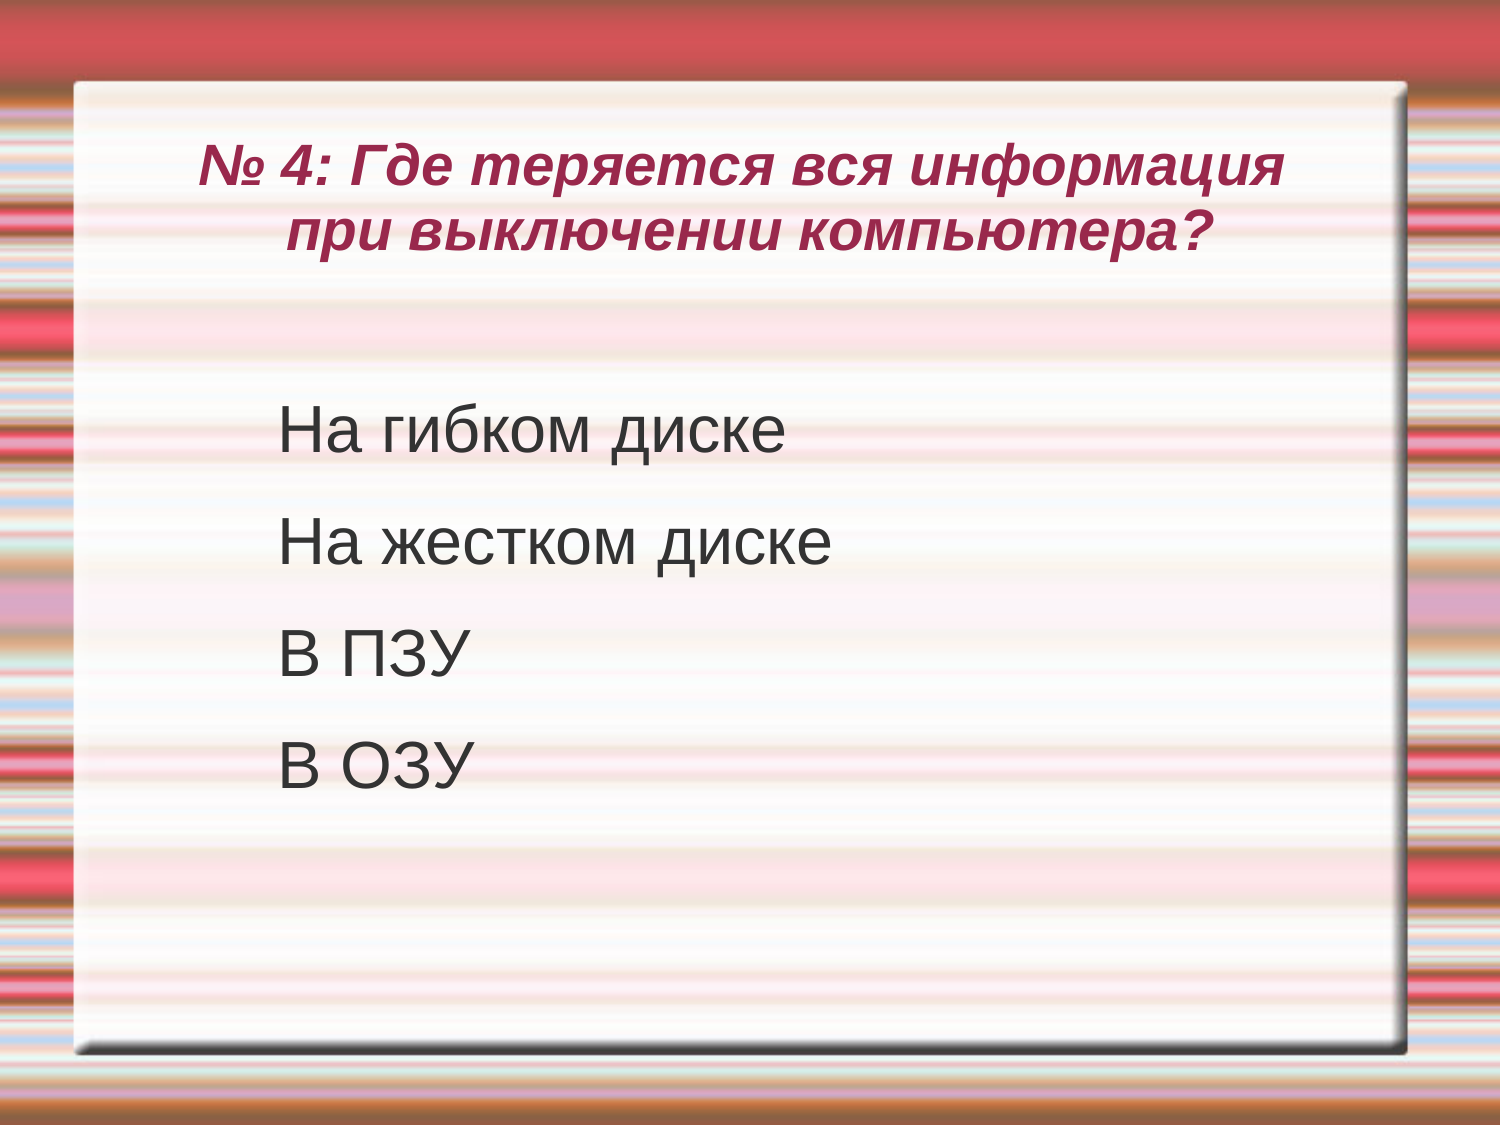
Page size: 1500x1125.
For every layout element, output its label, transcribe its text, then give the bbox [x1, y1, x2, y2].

picture [0, 0, 1500, 1125]
text_box [187, 1049, 501, 1125]
text_box [587, 1049, 1063, 1125]
list На гибком диске На жестком диске В ПЗУ В ОЗУ [265, 354, 1123, 827]
title № 4: Где теряется вся информация при выключении компьютера? [110, 96, 1392, 300]
